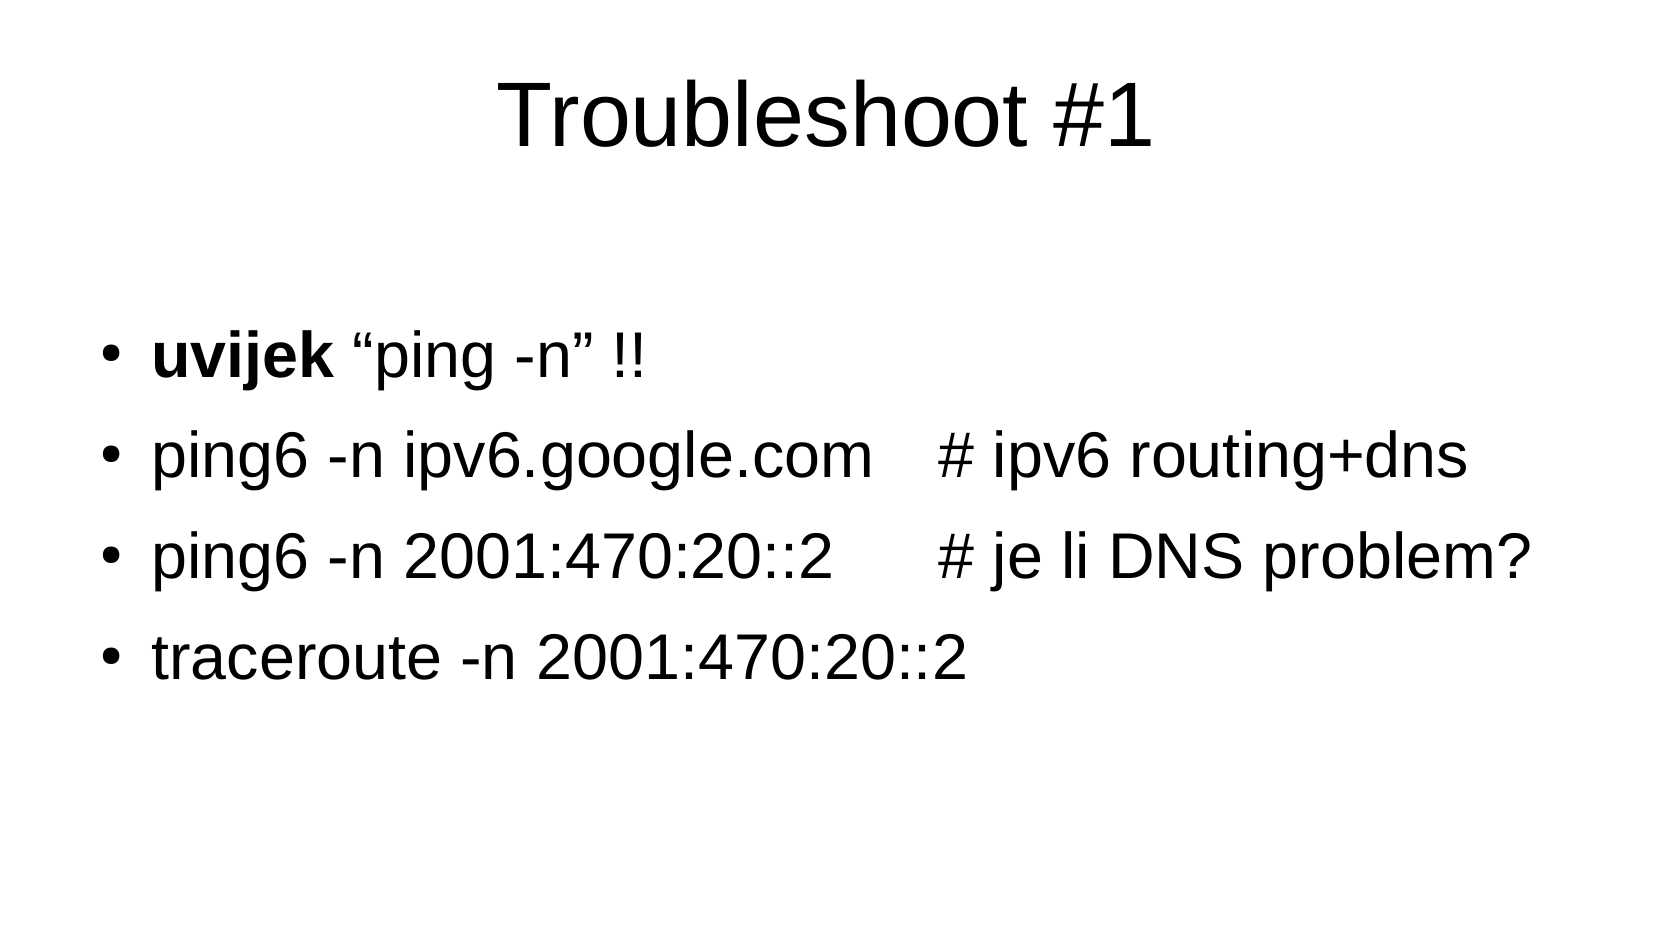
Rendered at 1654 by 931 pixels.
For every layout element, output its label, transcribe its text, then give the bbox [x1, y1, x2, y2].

list uvijek “ping -n” !! ping6 -n ipv6.google.com # ipv6 routing+dns ping6 -n 2001:470:20::2 # je li DNS problem? traceroute -n 2001:470:20::2 [82, 217, 1571, 758]
title Troubleshoot #1 [82, 37, 1571, 193]
